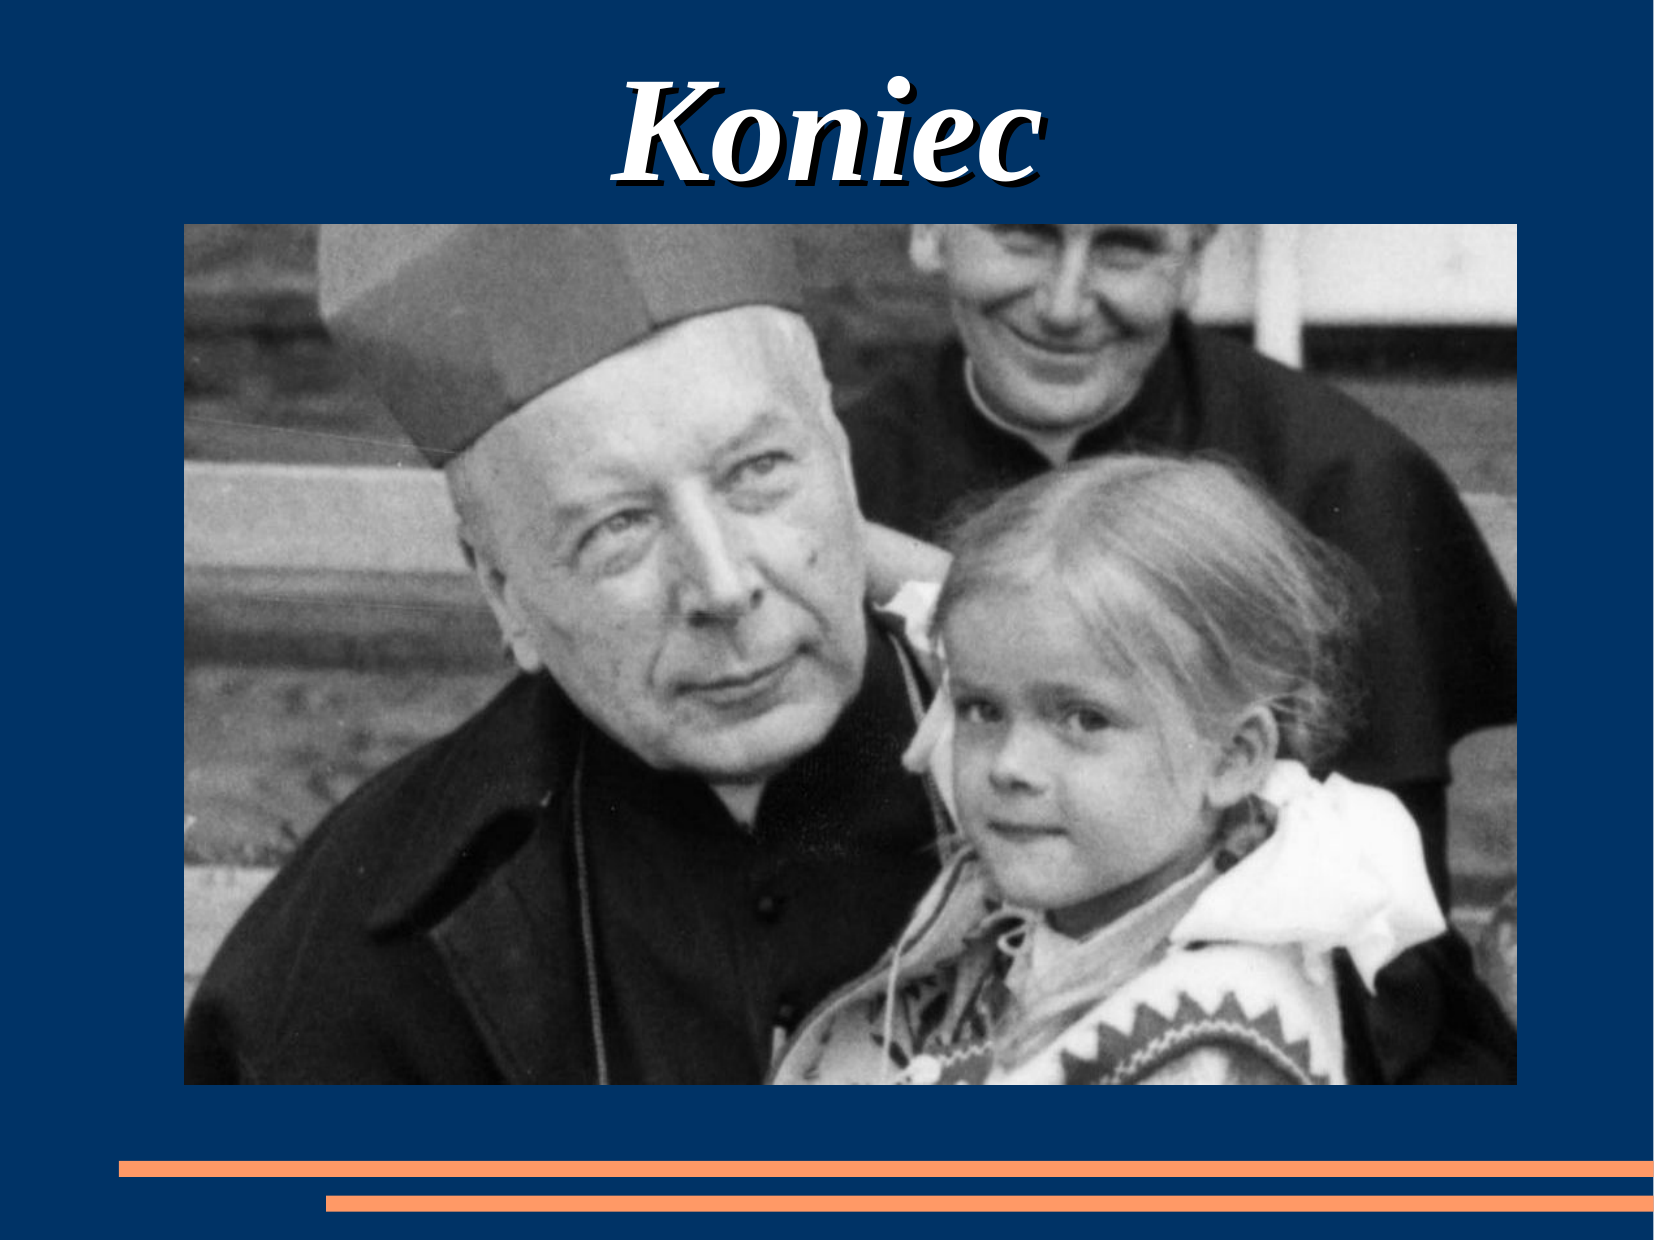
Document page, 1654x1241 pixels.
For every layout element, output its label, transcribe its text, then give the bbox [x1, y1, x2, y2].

subtitle Koniec [121, 46, 1534, 1132]
